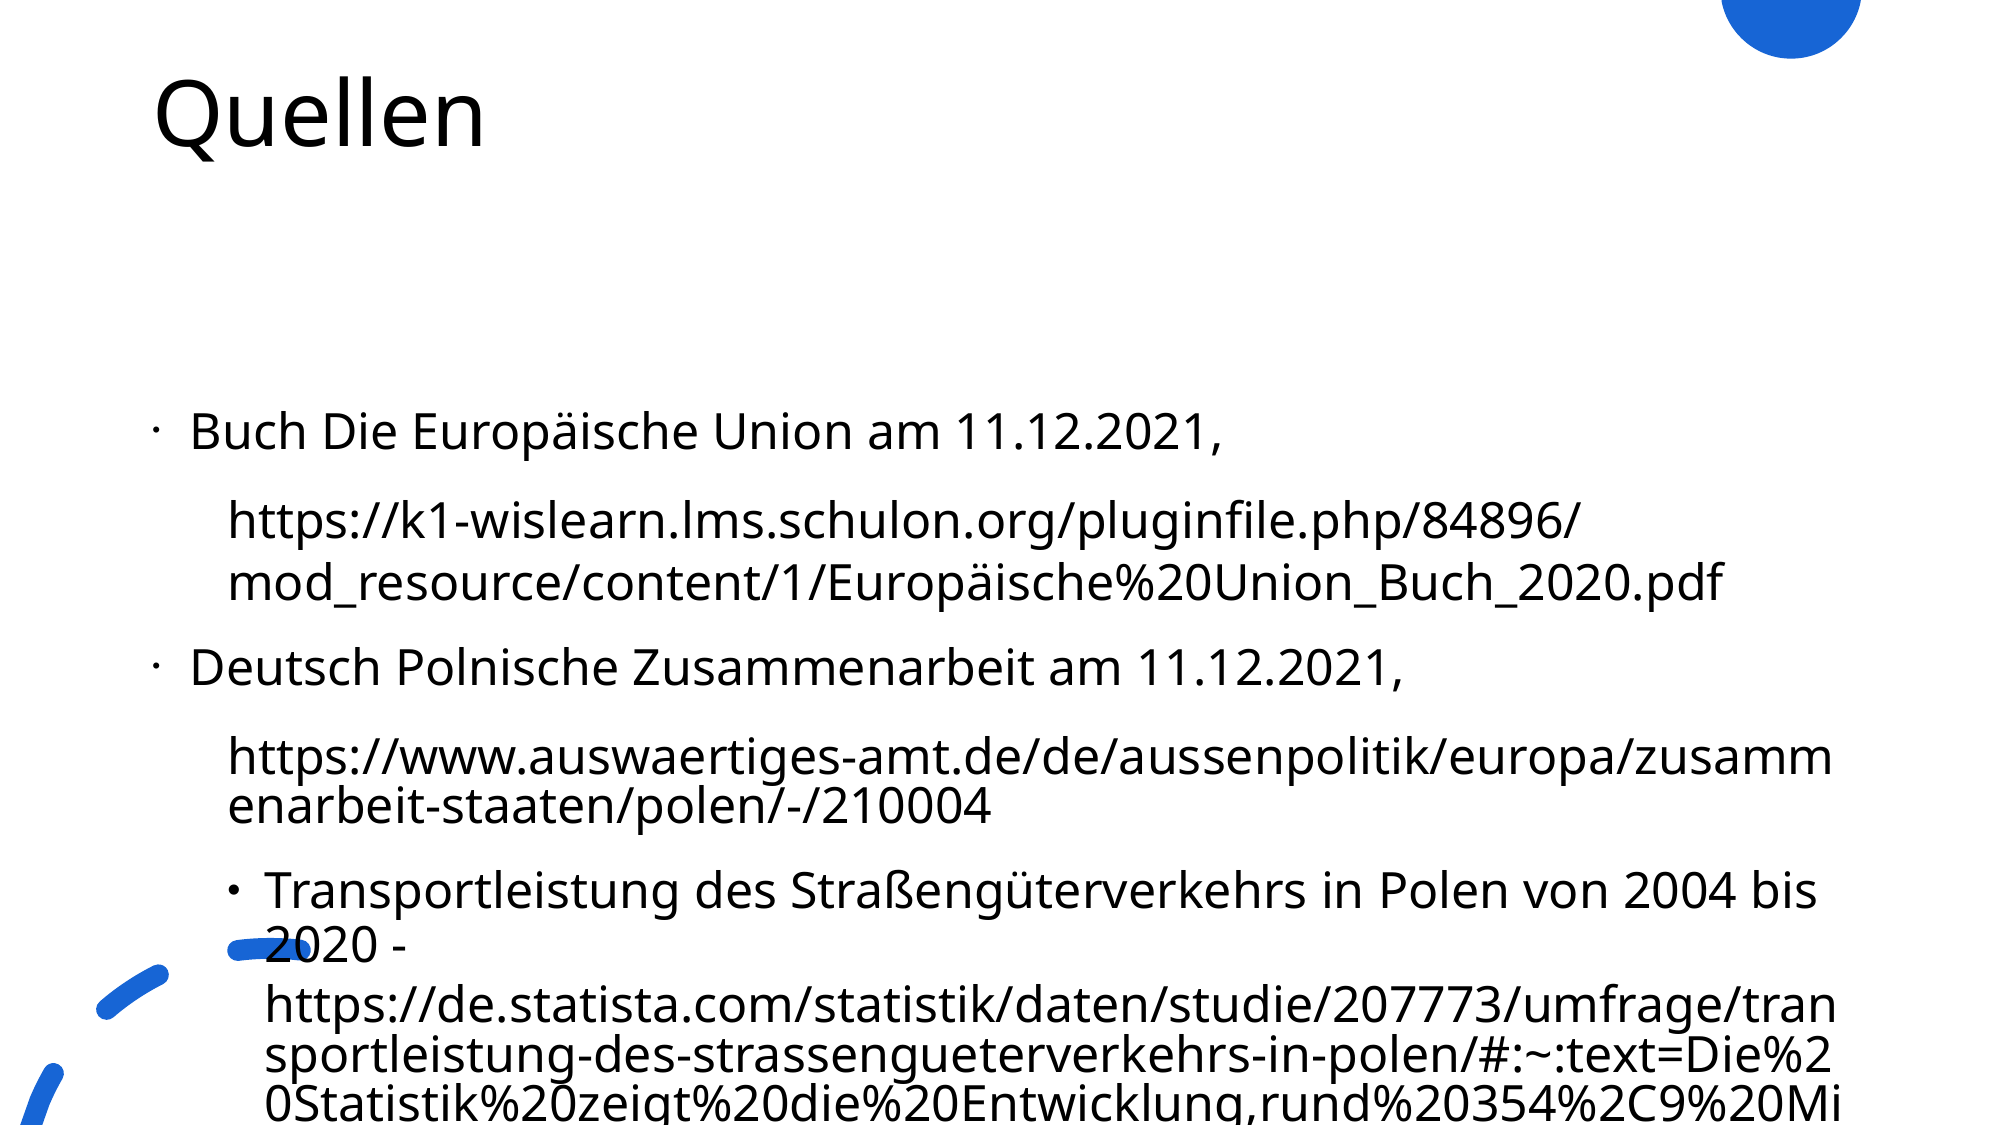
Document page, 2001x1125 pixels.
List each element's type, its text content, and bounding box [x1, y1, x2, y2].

title Quellen [137, 59, 1863, 278]
list Buch Die Europäische Union am 11.12.2021, https://k1-wislearn.lms.schulon.org/pluginfile.php/84896/mod_resource/content/1/Europäische%20Union_Buch_2020.pdf Deutsch Polnische Zusammenarbeit am 11.12.2021, https://www.auswaertiges-amt.de/de/aussenpolitik/europa/zusammenarbeit-staaten/polen/-/210004 Transportleistung des Straßengüterverkehrs in Polen von 2004 bis 2020 - https://de.statista.com/statistik/daten/studie/207773/umfrage/transportleistung-des-strassengueterverkehrs-in-polen/#:~:text=Die%20Statistik%20zeigt%20die%20Entwicklung,rund%20354%2C9%20Milliarden%20Tonnenkilometer. [137, 299, 1863, 933]
